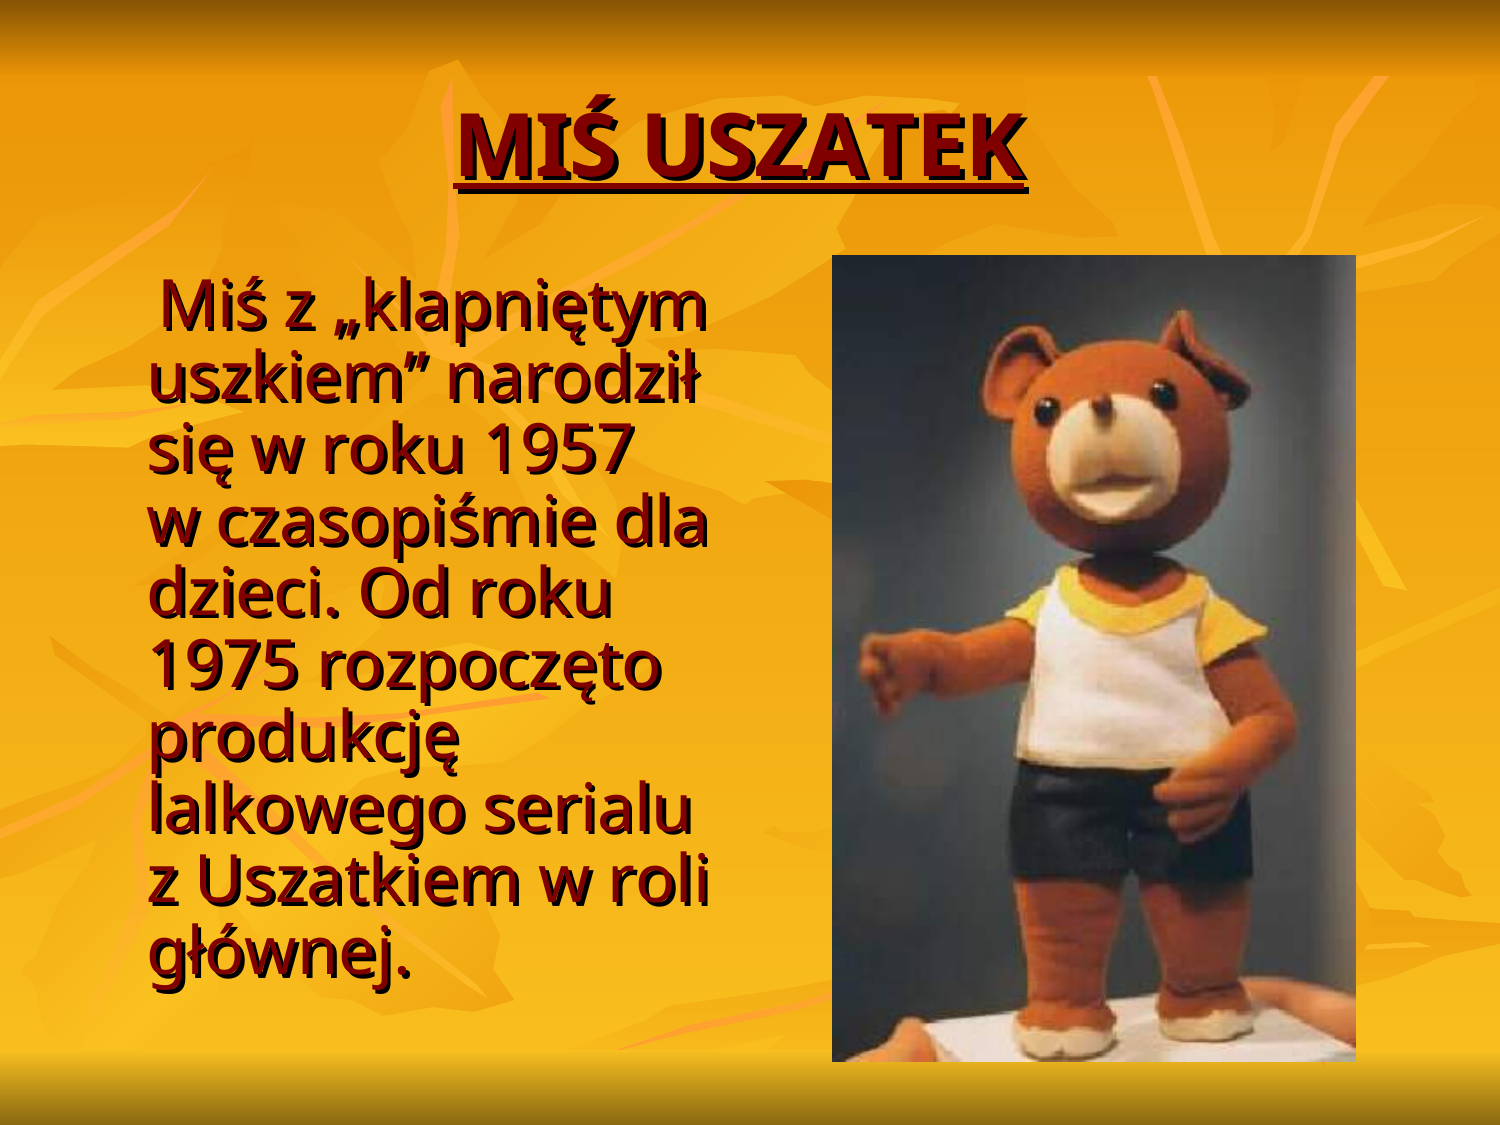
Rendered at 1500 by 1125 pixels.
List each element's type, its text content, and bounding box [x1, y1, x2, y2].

list Miś z „klapniętym uszkiem” narodził się w roku 1957 w czasopiśmie dla dzieci. Od roku 1975 rozpoczęto produkcję lalkowego serialu z Uszatkiem w roli głównej. [75, 262, 738, 1006]
picture [832, 255, 1356, 1062]
title MIŚ USZATEK [75, 45, 1426, 234]
